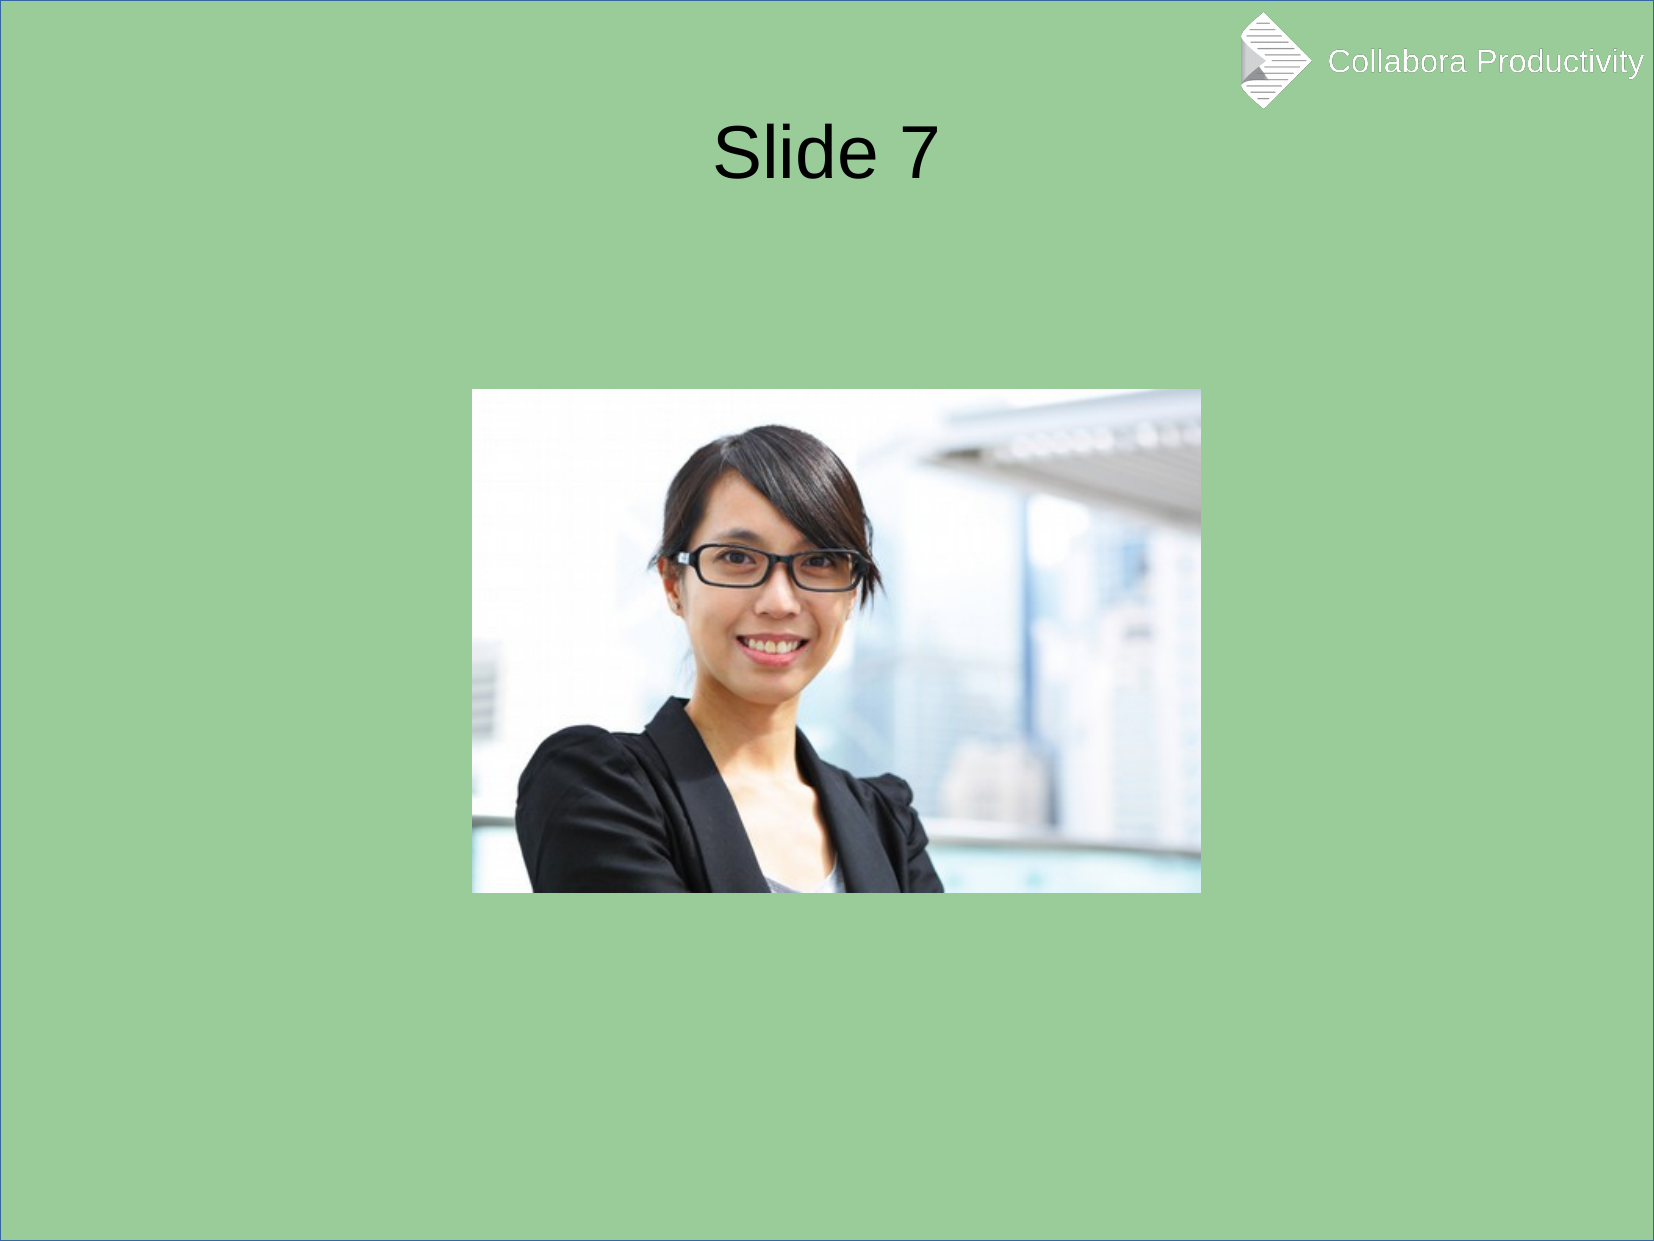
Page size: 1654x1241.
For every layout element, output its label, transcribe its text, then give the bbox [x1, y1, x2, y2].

picture [472, 389, 1201, 894]
title Slide 7 [82, 49, 1571, 257]
text_box [0, 0, 1654, 1241]
picture [1241, 12, 1644, 109]
